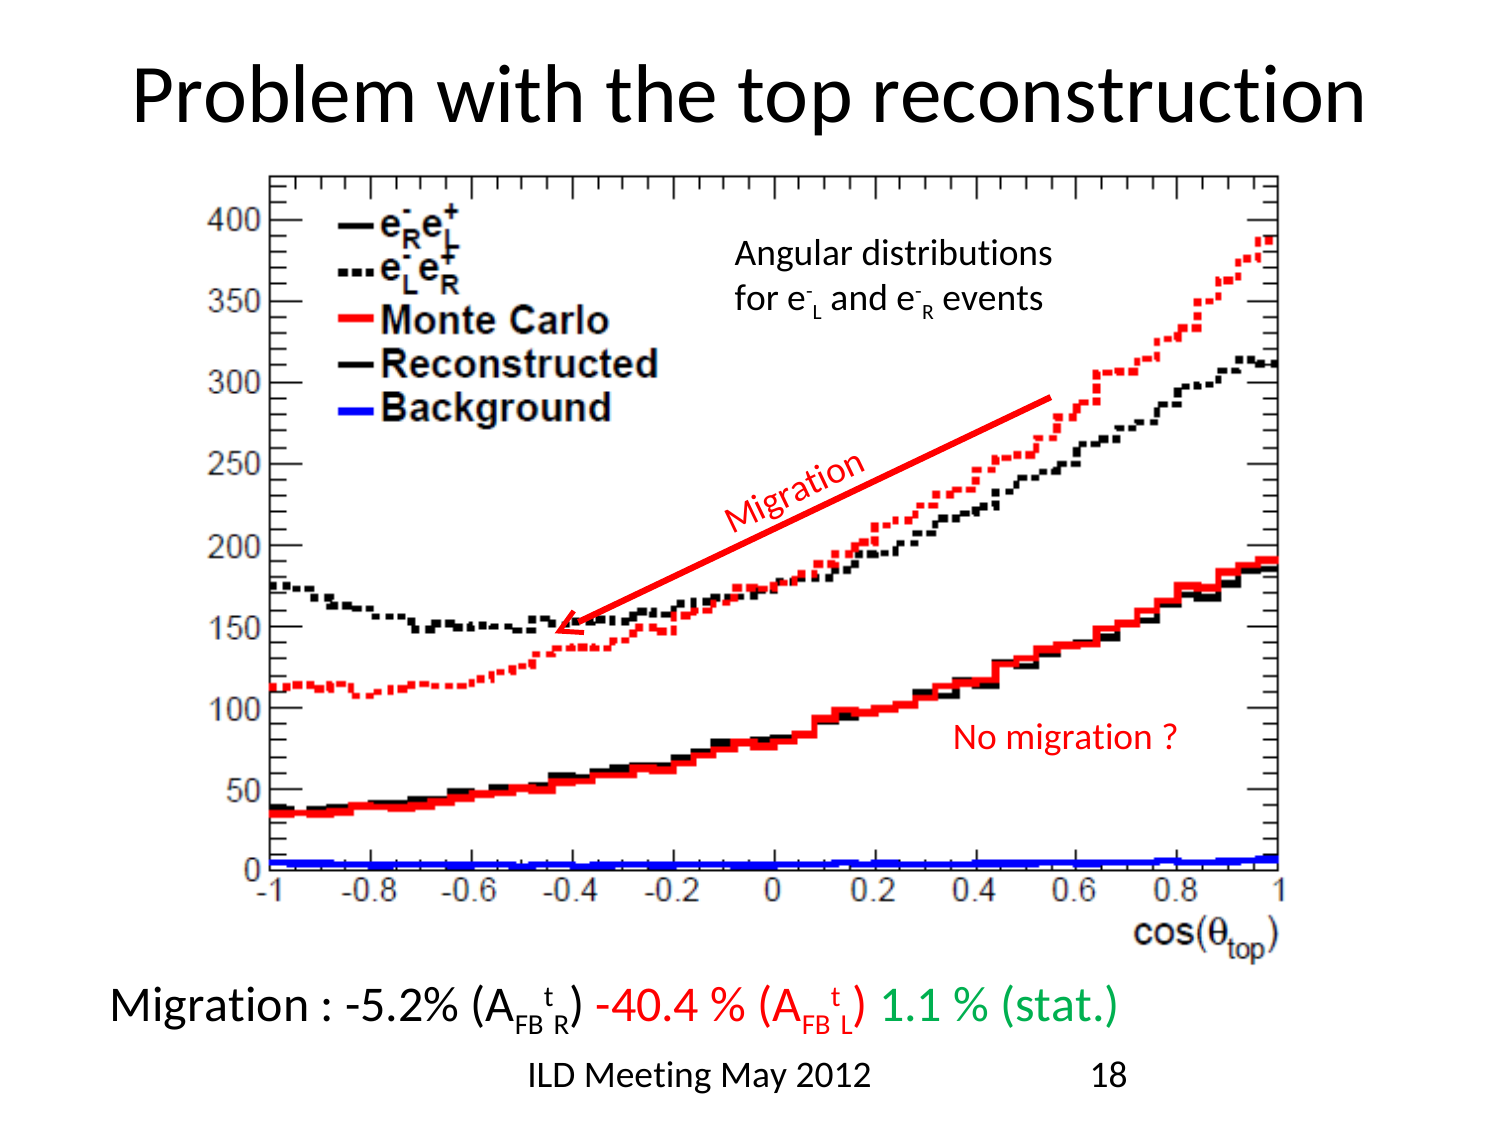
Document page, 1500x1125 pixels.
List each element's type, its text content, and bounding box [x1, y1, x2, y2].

title Problem with the top reconstruction [0, 0, 1500, 184]
text_box Migration [699, 422, 888, 555]
picture [194, 160, 1305, 964]
text_box Migration : -5.2% (AFBtR) -40.4 % (AFBtL) 1.1 % (stat.) [94, 964, 1406, 1048]
text_box Angular distributions for e-L and e-R events [719, 219, 1070, 332]
text_box No migration ? [938, 704, 1195, 765]
